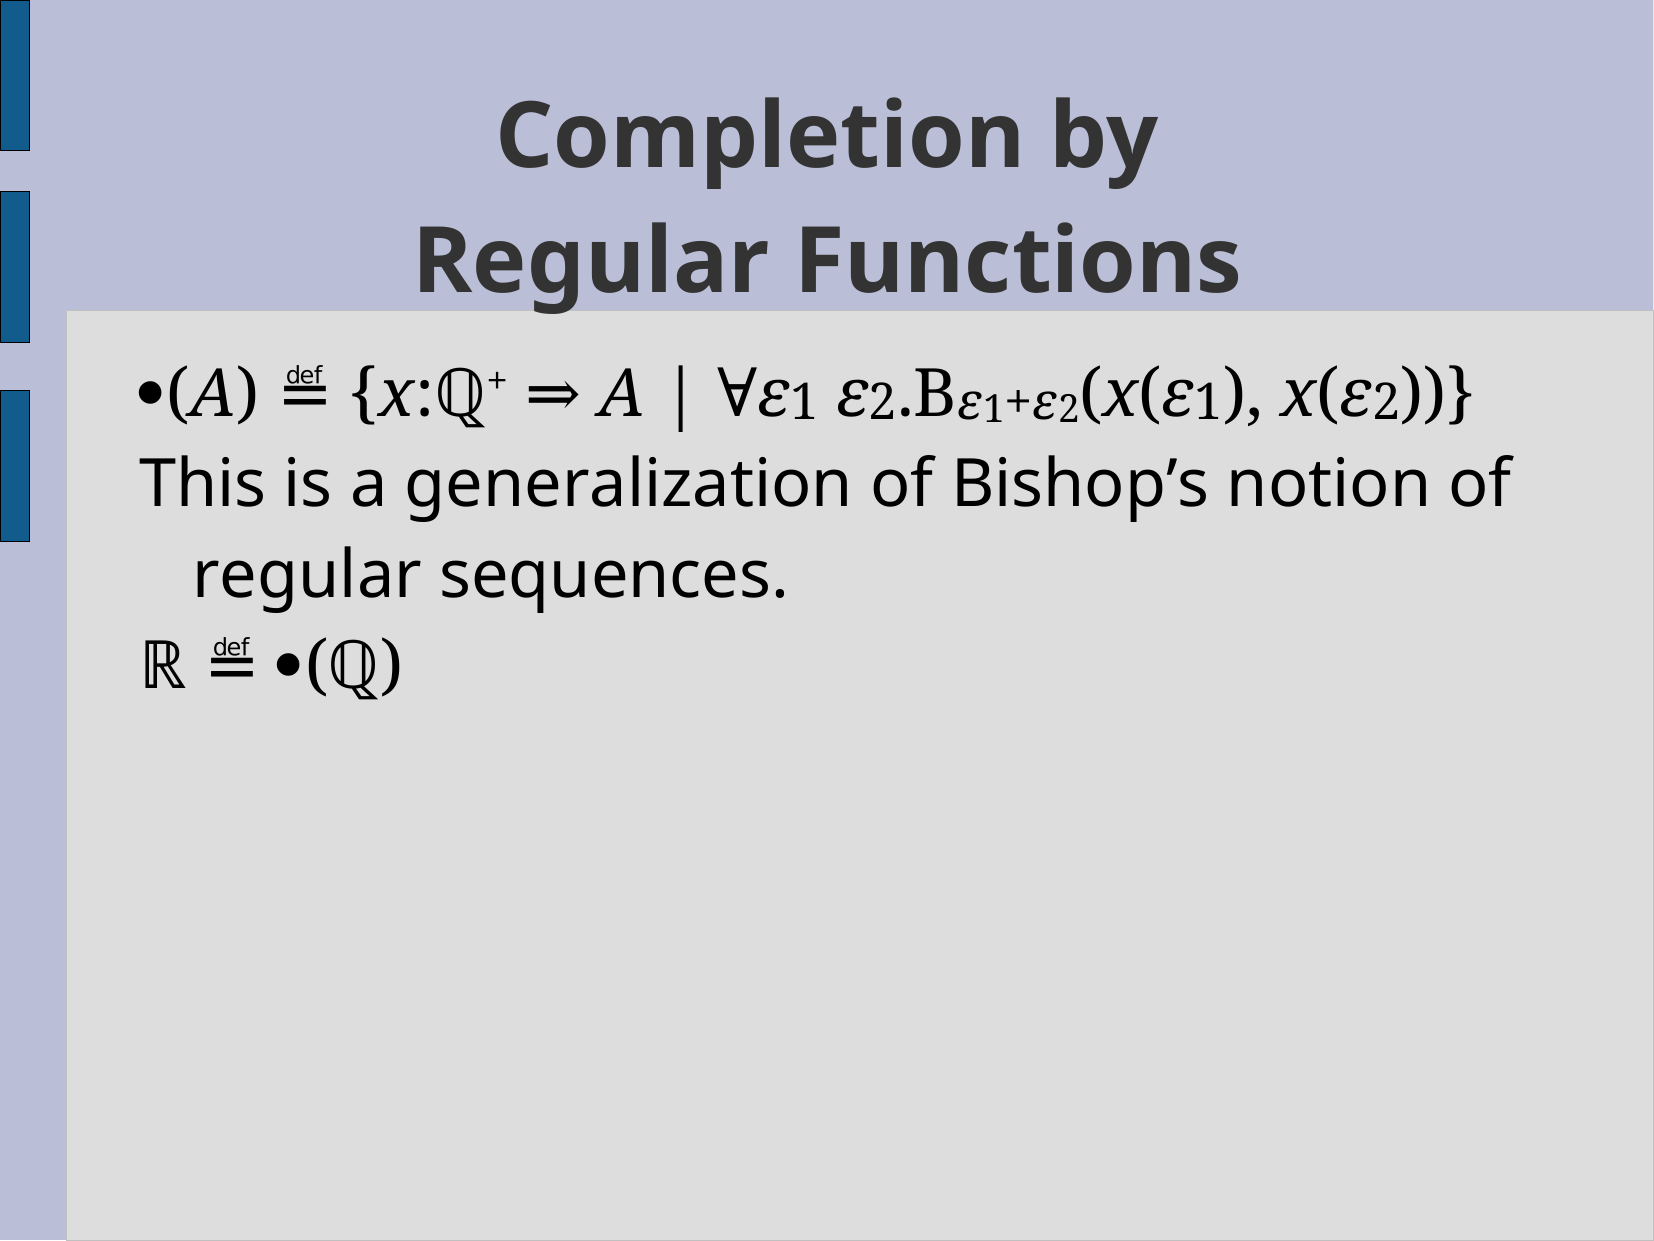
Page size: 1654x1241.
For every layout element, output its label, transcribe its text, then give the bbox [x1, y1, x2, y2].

list (A) ≝ {x:ℚ+ ⇒ A | ∀ε1 ε2.Bε1+ε2(x(ε1), x(ε2))} This is a generalization of Bishop’s notion of regular sequences. ℝ ≝ (ℚ) [121, 344, 1534, 1127]
title Completion by Regular Functions [121, 45, 1534, 344]
